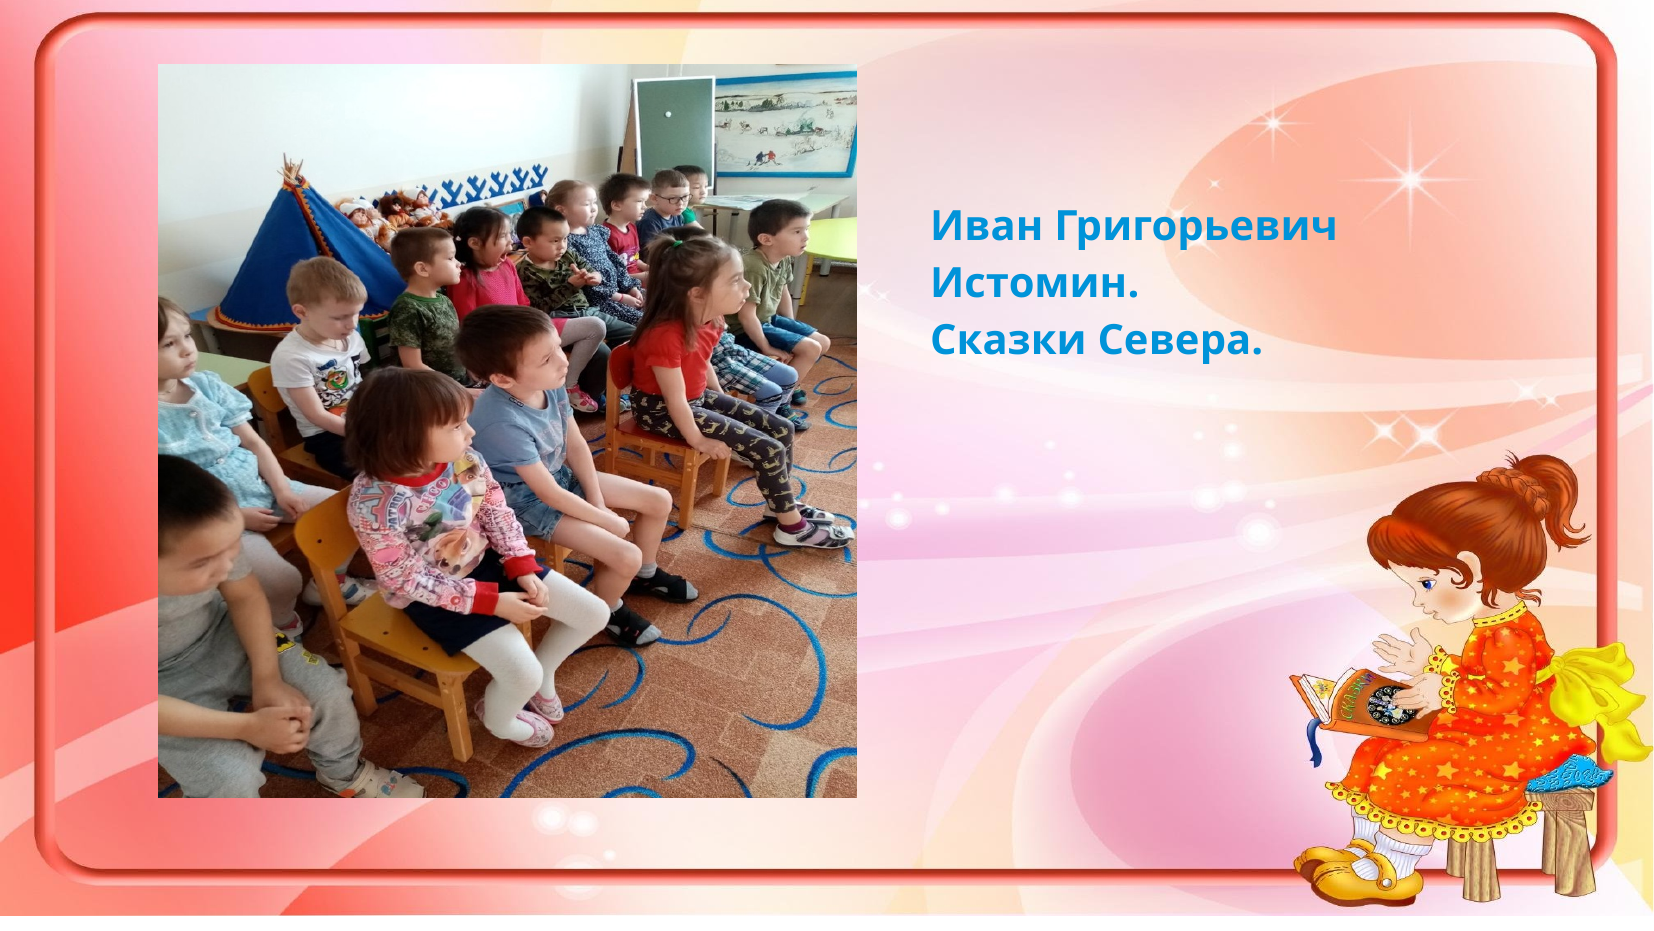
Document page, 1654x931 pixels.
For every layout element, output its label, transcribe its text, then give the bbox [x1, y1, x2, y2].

text_box Иван Григорьевич Истомин. Сказки Севера. [915, 188, 1388, 374]
picture [0, 0, 1654, 916]
